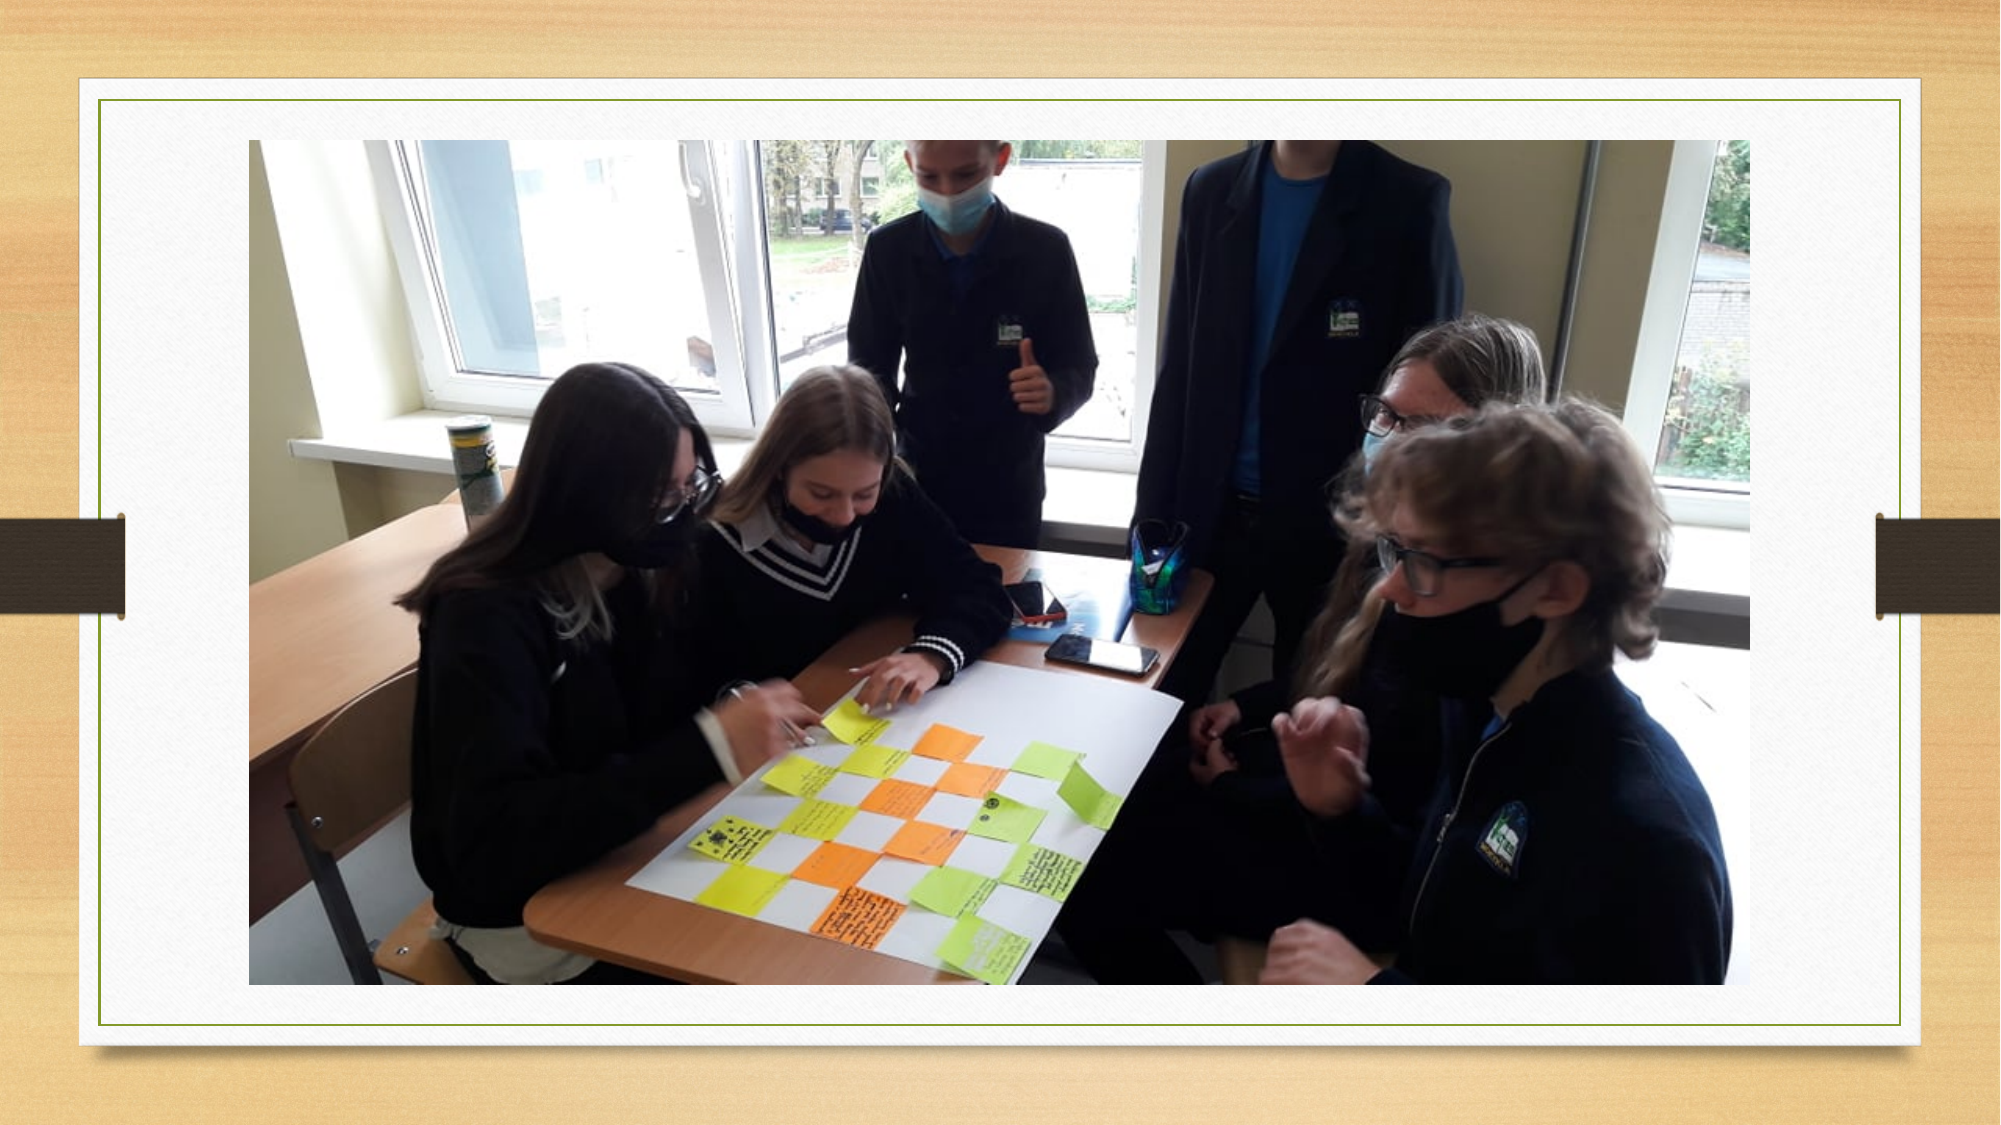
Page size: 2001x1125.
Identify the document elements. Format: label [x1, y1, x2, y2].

picture [249, 140, 1750, 985]
